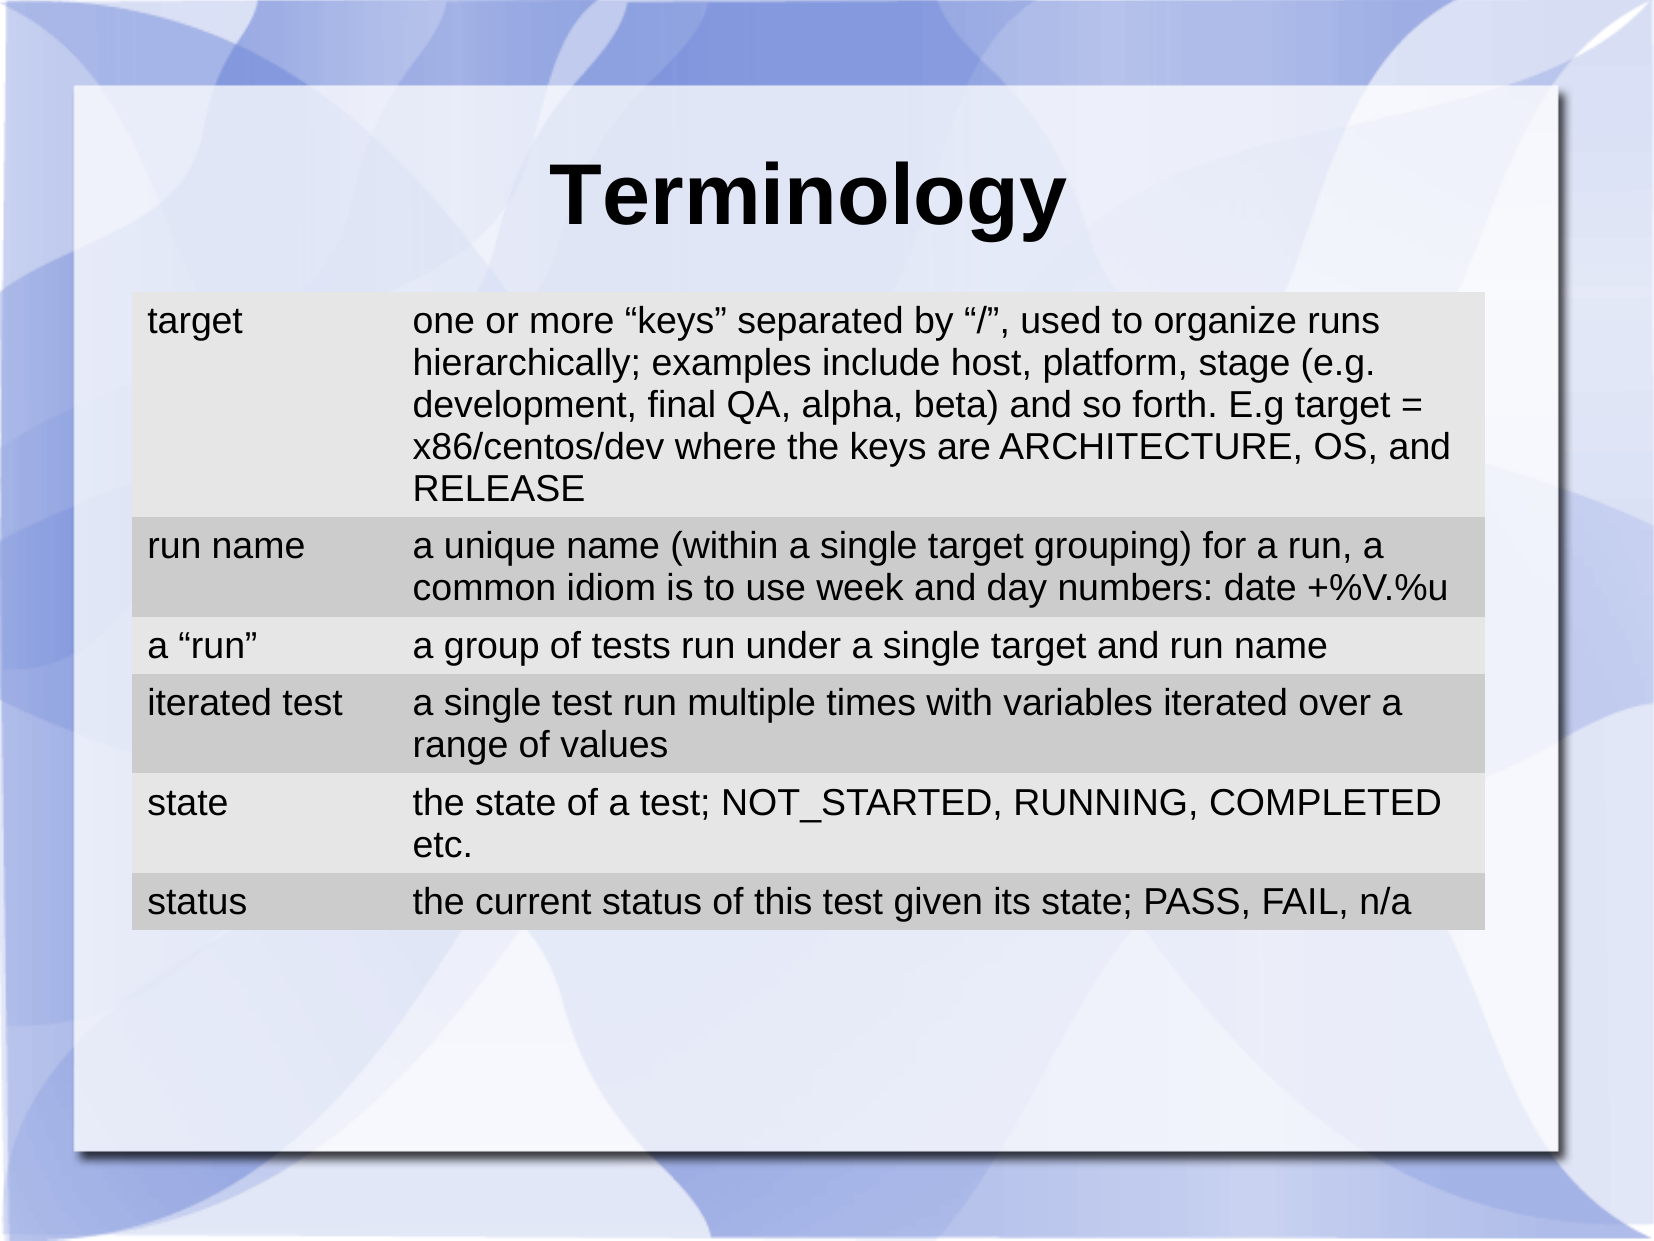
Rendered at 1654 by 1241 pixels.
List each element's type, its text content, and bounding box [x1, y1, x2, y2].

table_cell run name [132, 517, 398, 617]
table_cell a group of tests run under a single target and run name [398, 617, 1485, 674]
table_header target [132, 292, 398, 517]
title Terminology [82, 90, 1536, 298]
table_cell the current status of this test given its state; PASS, FAIL, n/a [398, 873, 1485, 930]
table_cell a unique name (within a single target grouping) for a run, a common idiom is to use week and day numbers: date +%V.%u [398, 517, 1485, 617]
table_cell the state of a test; NOT_STARTED, RUNNING, COMPLETED etc. [398, 773, 1485, 873]
table_cell iterated test [132, 674, 398, 773]
table_header one or more “keys” separated by “/”, used to organize runs hierarchically; examples include host, platform, stage (e.g. development, final QA, alpha, beta) and so forth. E.g target = x86/centos/dev where the keys are ARCHITECTURE, OS, and RELEASE [398, 292, 1485, 517]
table_cell a “run” [132, 617, 398, 674]
picture [0, 0, 1654, 1241]
table_cell status [132, 873, 398, 930]
table_cell a single test run multiple times with variables iterated over a range of values [398, 674, 1485, 773]
table_cell state [132, 773, 398, 873]
